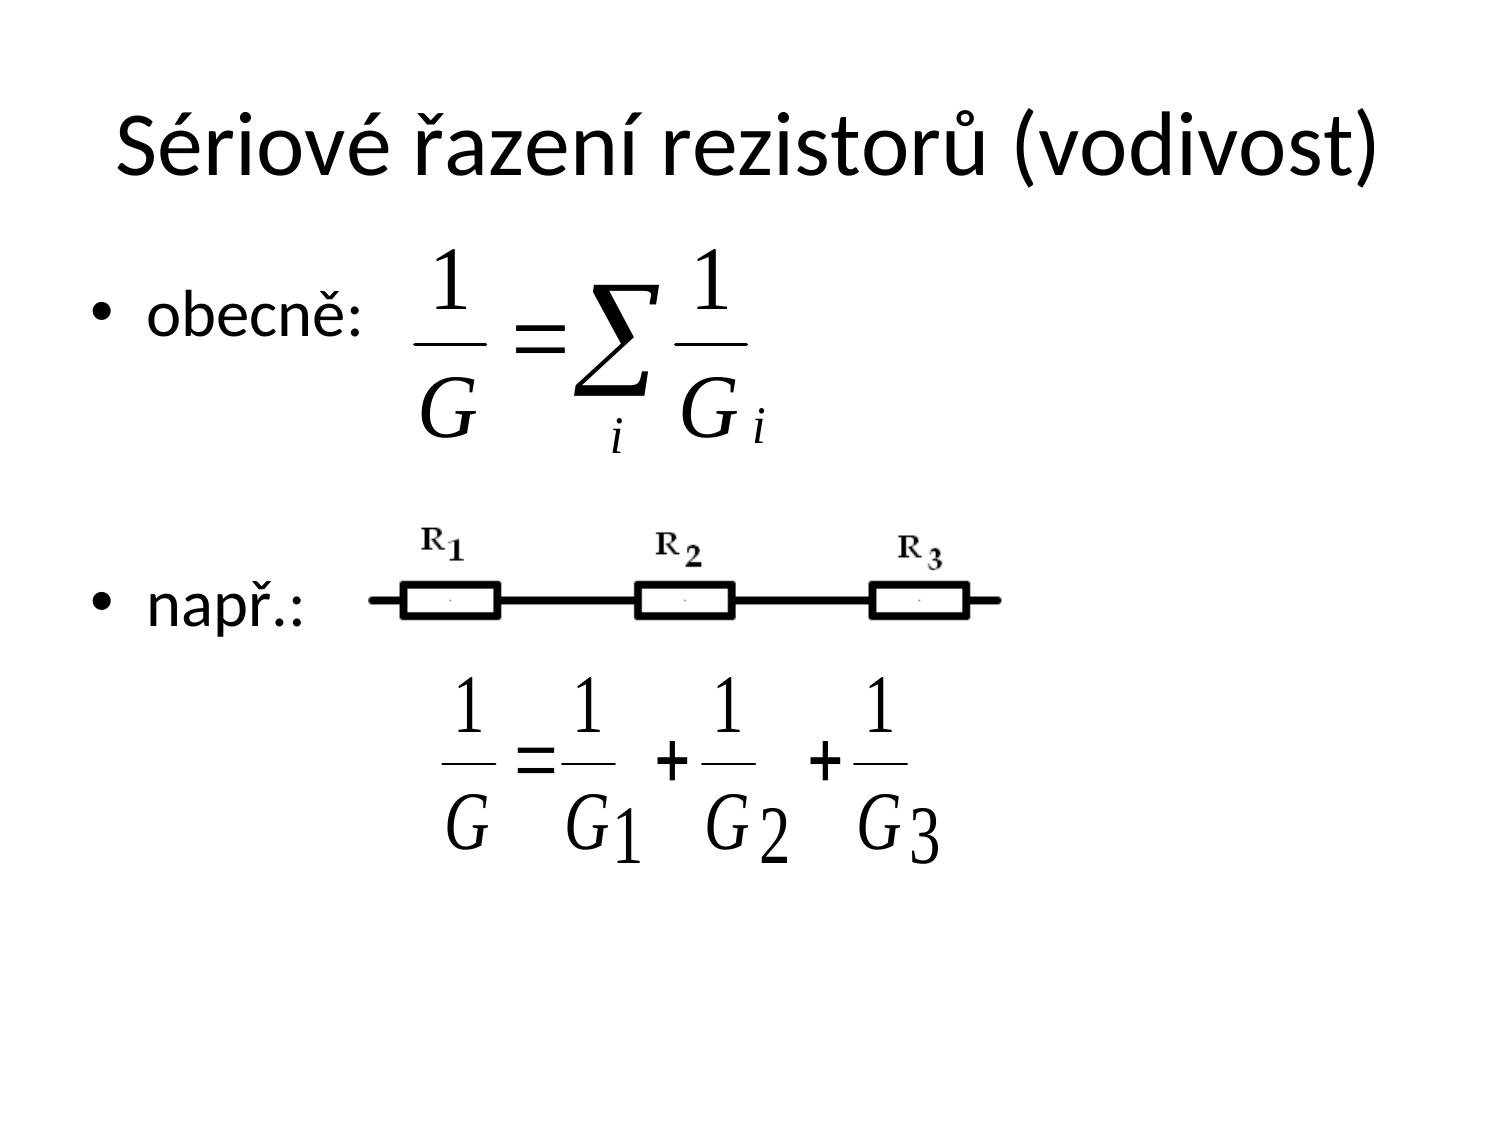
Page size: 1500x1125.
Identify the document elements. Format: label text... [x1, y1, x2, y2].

chart [400, 223, 787, 473]
list obecně: např.: [75, 262, 1426, 1006]
title Sériové řazení rezistorů (vodivost) [75, 45, 1426, 233]
chart [432, 653, 951, 882]
picture [328, 492, 1047, 661]
